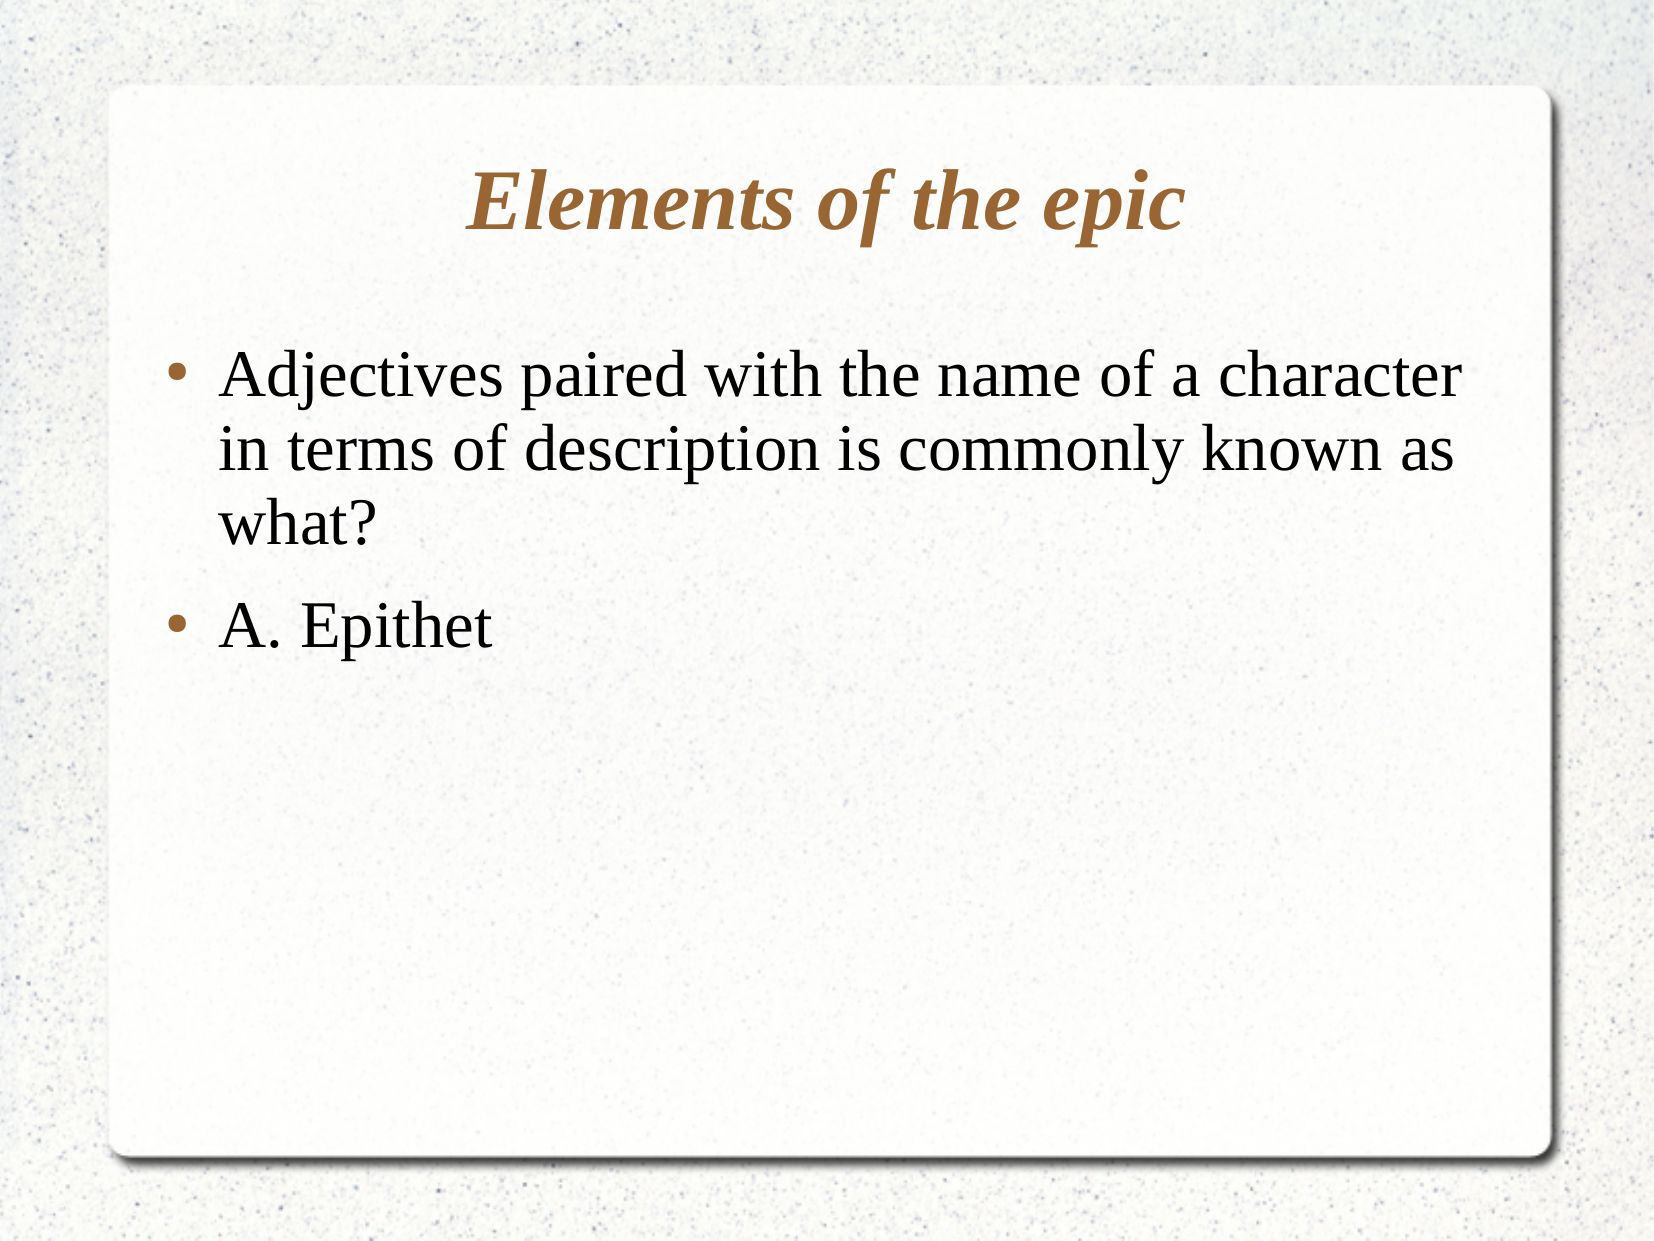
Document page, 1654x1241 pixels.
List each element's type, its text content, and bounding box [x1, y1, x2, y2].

picture [0, 0, 1654, 1241]
title Elements of the epic [118, 96, 1536, 304]
list Adjectives paired with the name of a character in terms of description is commonly known as what? A. Epithet [147, 336, 1506, 987]
